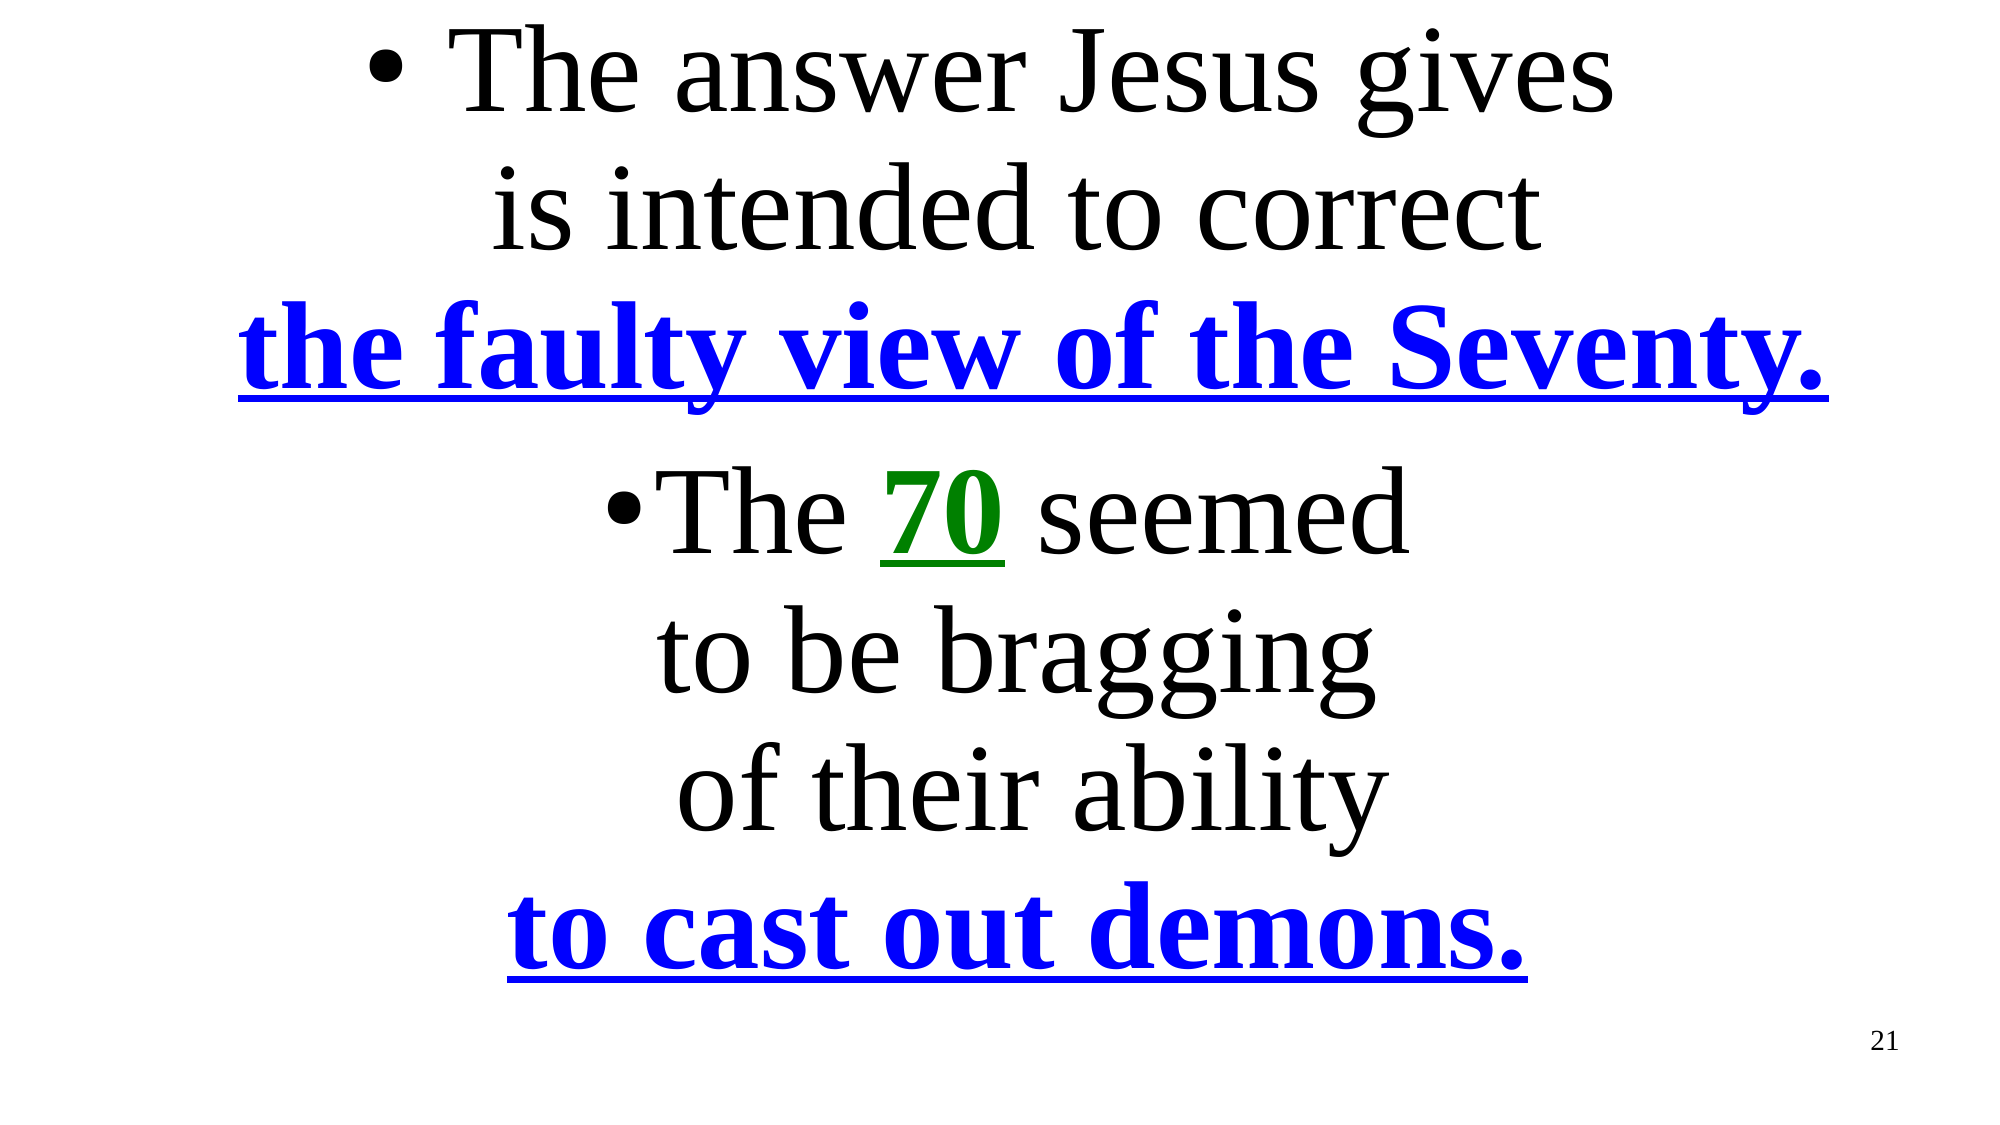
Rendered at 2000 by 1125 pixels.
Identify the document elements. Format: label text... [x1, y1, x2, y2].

list The answer Jesus gives is intended to correct the faulty view of the Seventy. The 70 seemed to be bragging of their ability to cast out demons. [0, 0, 1996, 1123]
